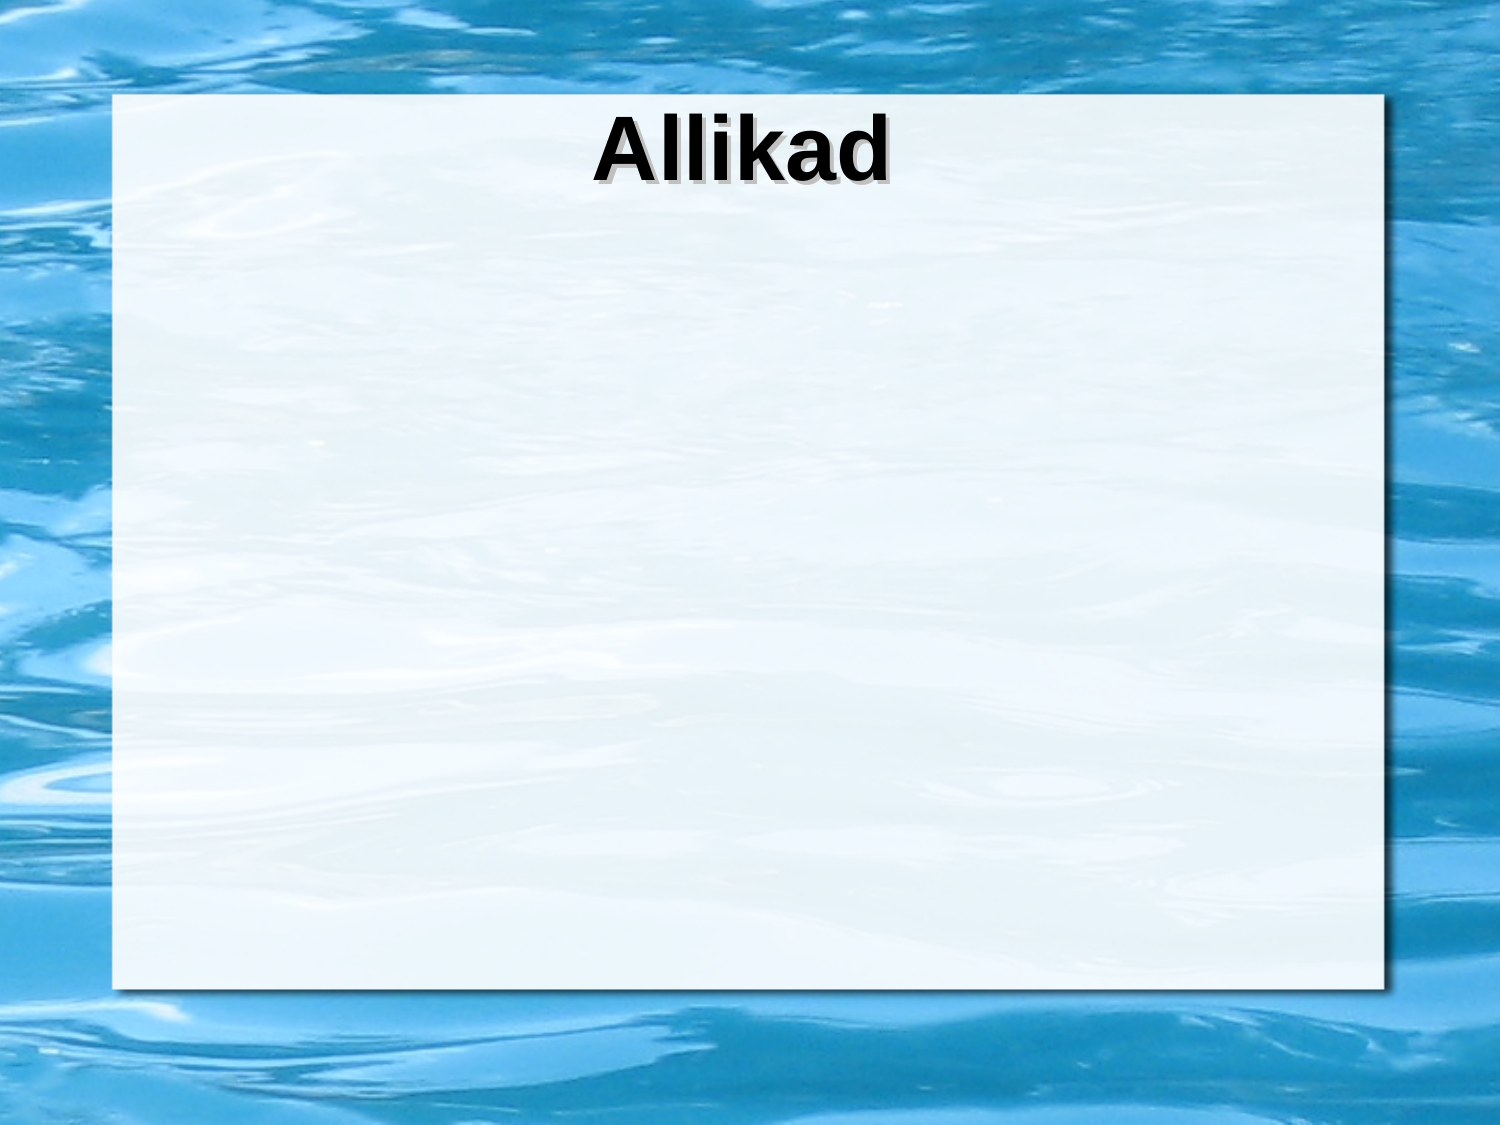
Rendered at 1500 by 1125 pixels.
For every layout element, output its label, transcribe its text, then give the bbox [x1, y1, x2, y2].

picture [0, 0, 1500, 1125]
title Allikad [67, 88, 1418, 277]
